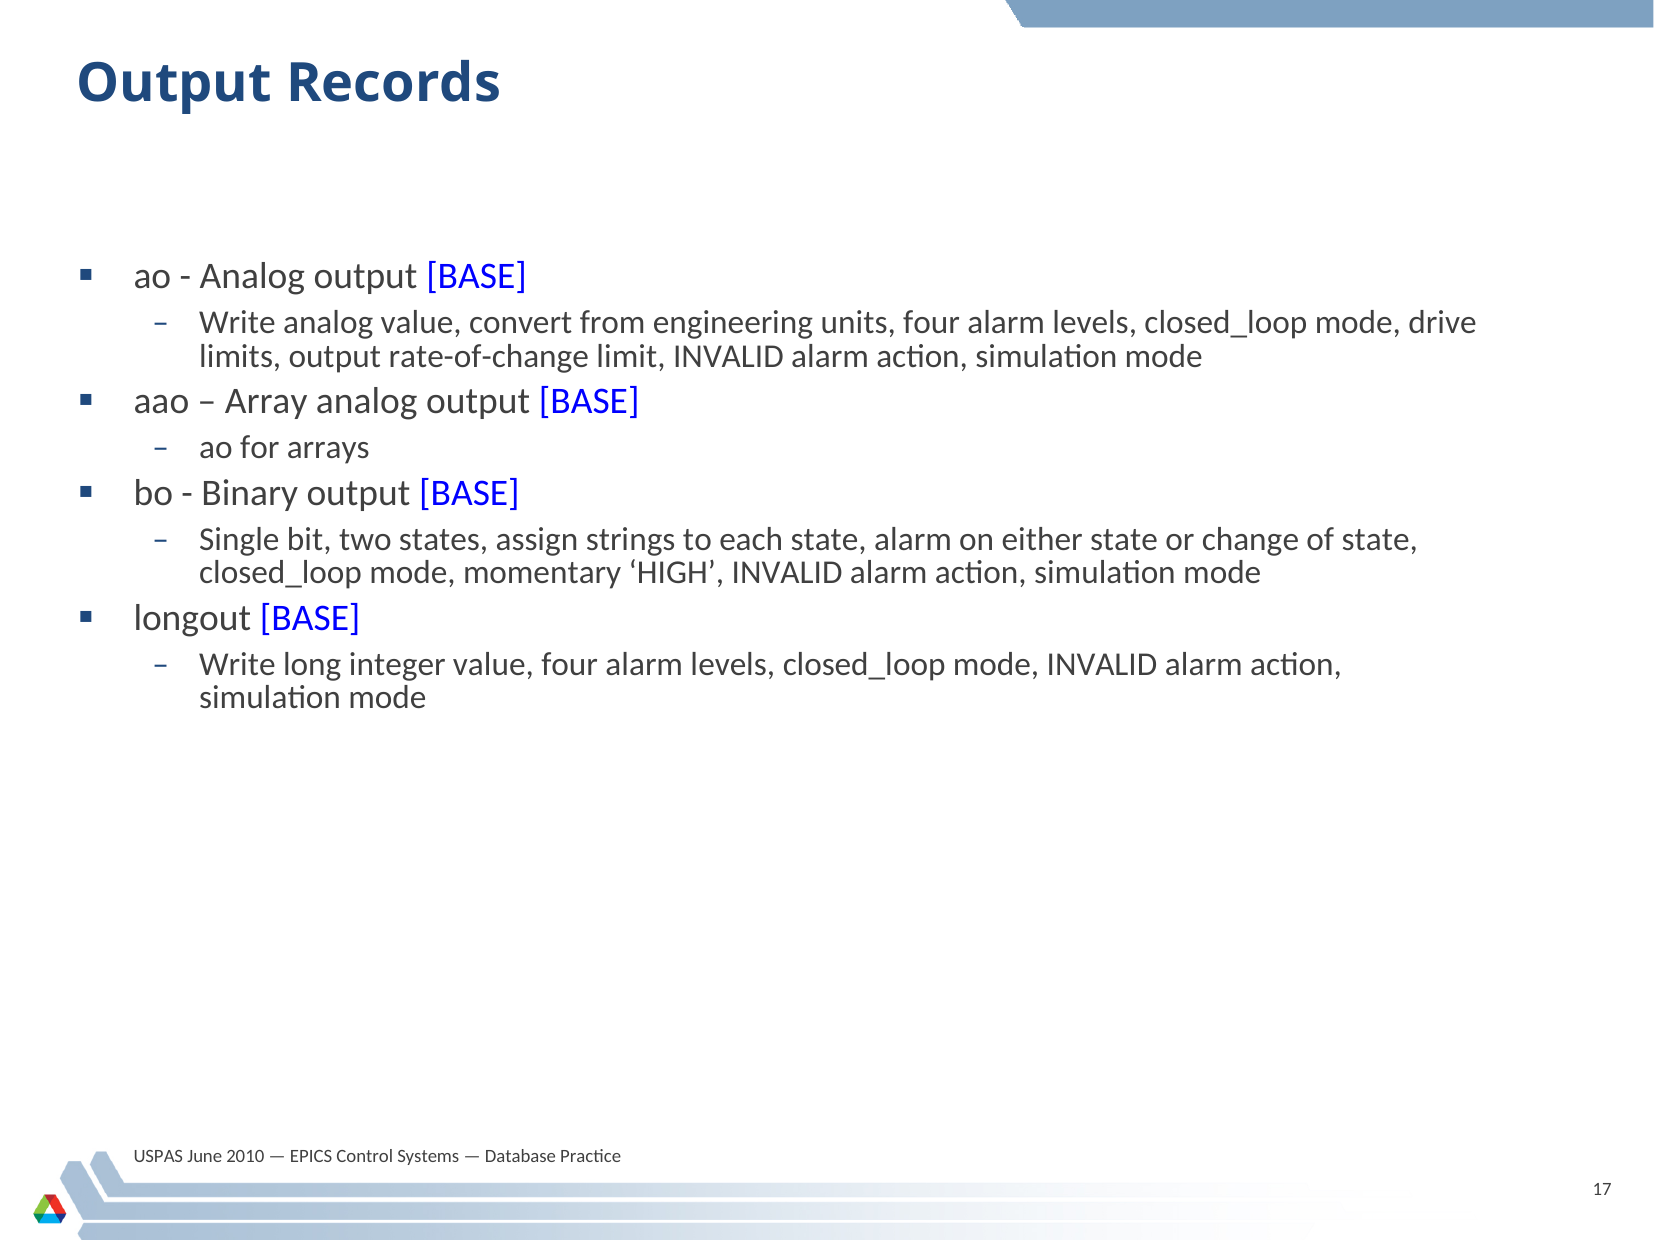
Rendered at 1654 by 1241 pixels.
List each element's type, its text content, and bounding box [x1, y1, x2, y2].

title Output Records [61, 51, 1500, 123]
picture [0, 0, 1654, 29]
picture [0, 1143, 1654, 1240]
list ao - Analog output [BASE] Write analog value, convert from engineering units, four alarm levels, closed_loop mode, drive limits, output rate-of-change limit, INVALID alarm action, simulation mode aao – Array analog output [BASE] ao for arrays bo - Binary output [BASE] Single bit, two states, assign strings to each state, alarm on either state or change of state, closed_loop mode, momentary ‘HIGH’, INVALID alarm action, simulation mode longout [BASE] Write long integer value, four alarm levels, closed_loop mode, INVALID alarm action, simulation mode [62, 253, 1498, 927]
